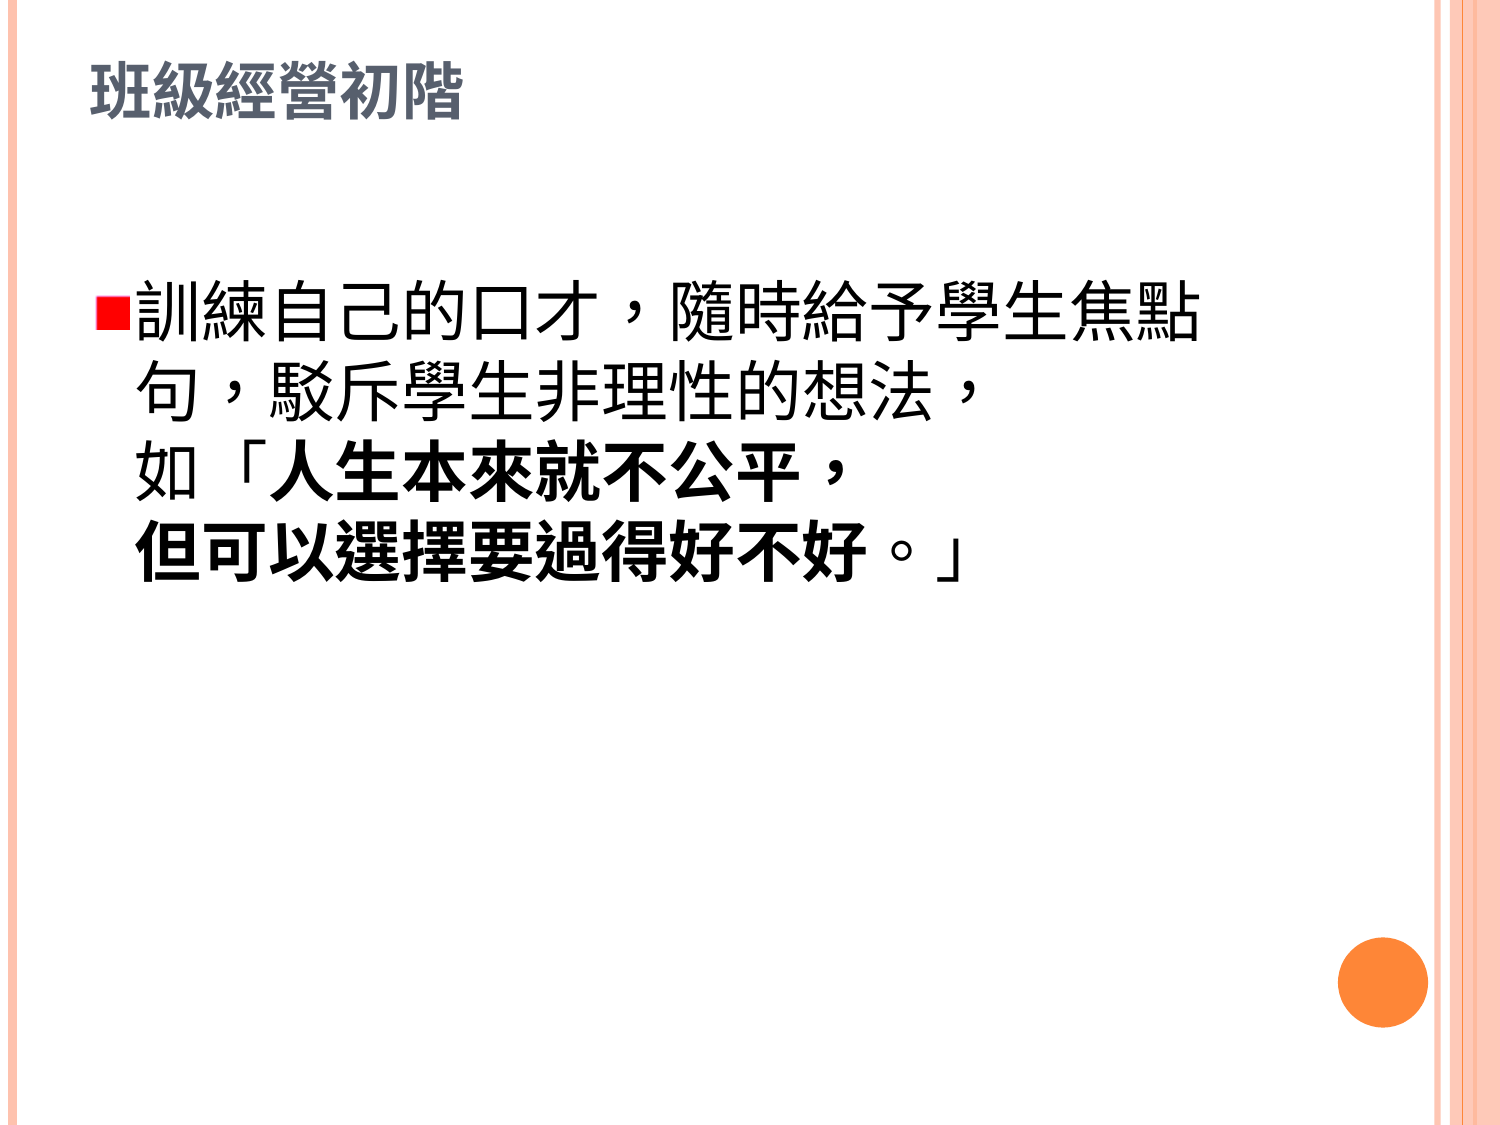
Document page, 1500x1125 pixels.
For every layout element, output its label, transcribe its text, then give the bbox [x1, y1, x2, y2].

title 班級經營初階 [75, 45, 1300, 233]
list 訓練自己的口才，隨時給予學生焦點句，駁斥學生非理性的想法， 如「人生本來就不公平， 但可以選擇要過得好不好。」 [75, 262, 1300, 1062]
